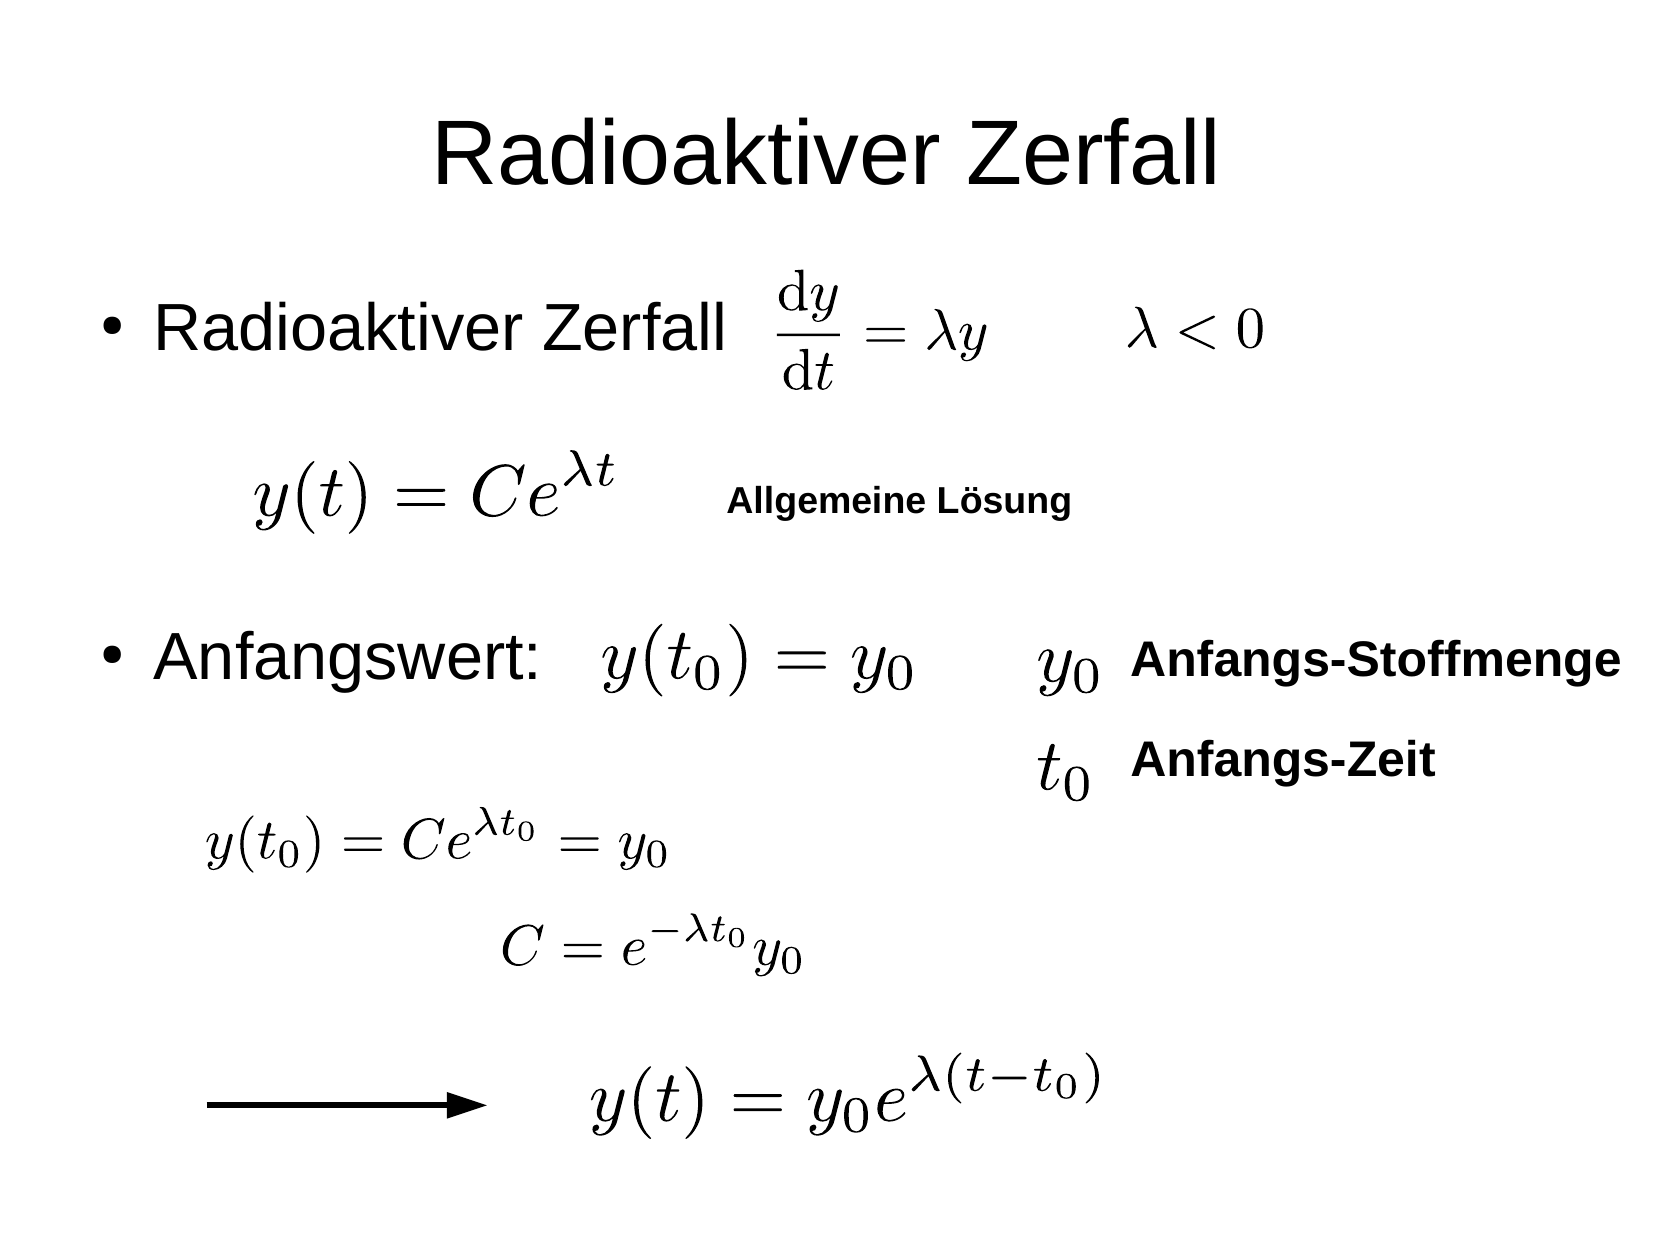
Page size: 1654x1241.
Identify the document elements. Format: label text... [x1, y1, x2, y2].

text_box [1124, 306, 1265, 350]
text_box [1036, 743, 1092, 802]
text_box [499, 913, 803, 977]
text_box [1036, 649, 1101, 697]
list Radioaktiver Zerfall Anfangswert: [82, 290, 1571, 1010]
text_box Anfangs-Stoffmenge [1115, 623, 1637, 695]
text_box Allgemeine Lösung [711, 471, 1088, 529]
text_box Anfangs-Zeit [1115, 723, 1583, 795]
text_box [588, 1052, 1105, 1139]
text_box [252, 450, 617, 534]
text_box [204, 806, 669, 873]
text_box [776, 269, 989, 390]
text_box [600, 623, 915, 697]
title Radioaktiver Zerfall [82, 49, 1571, 257]
